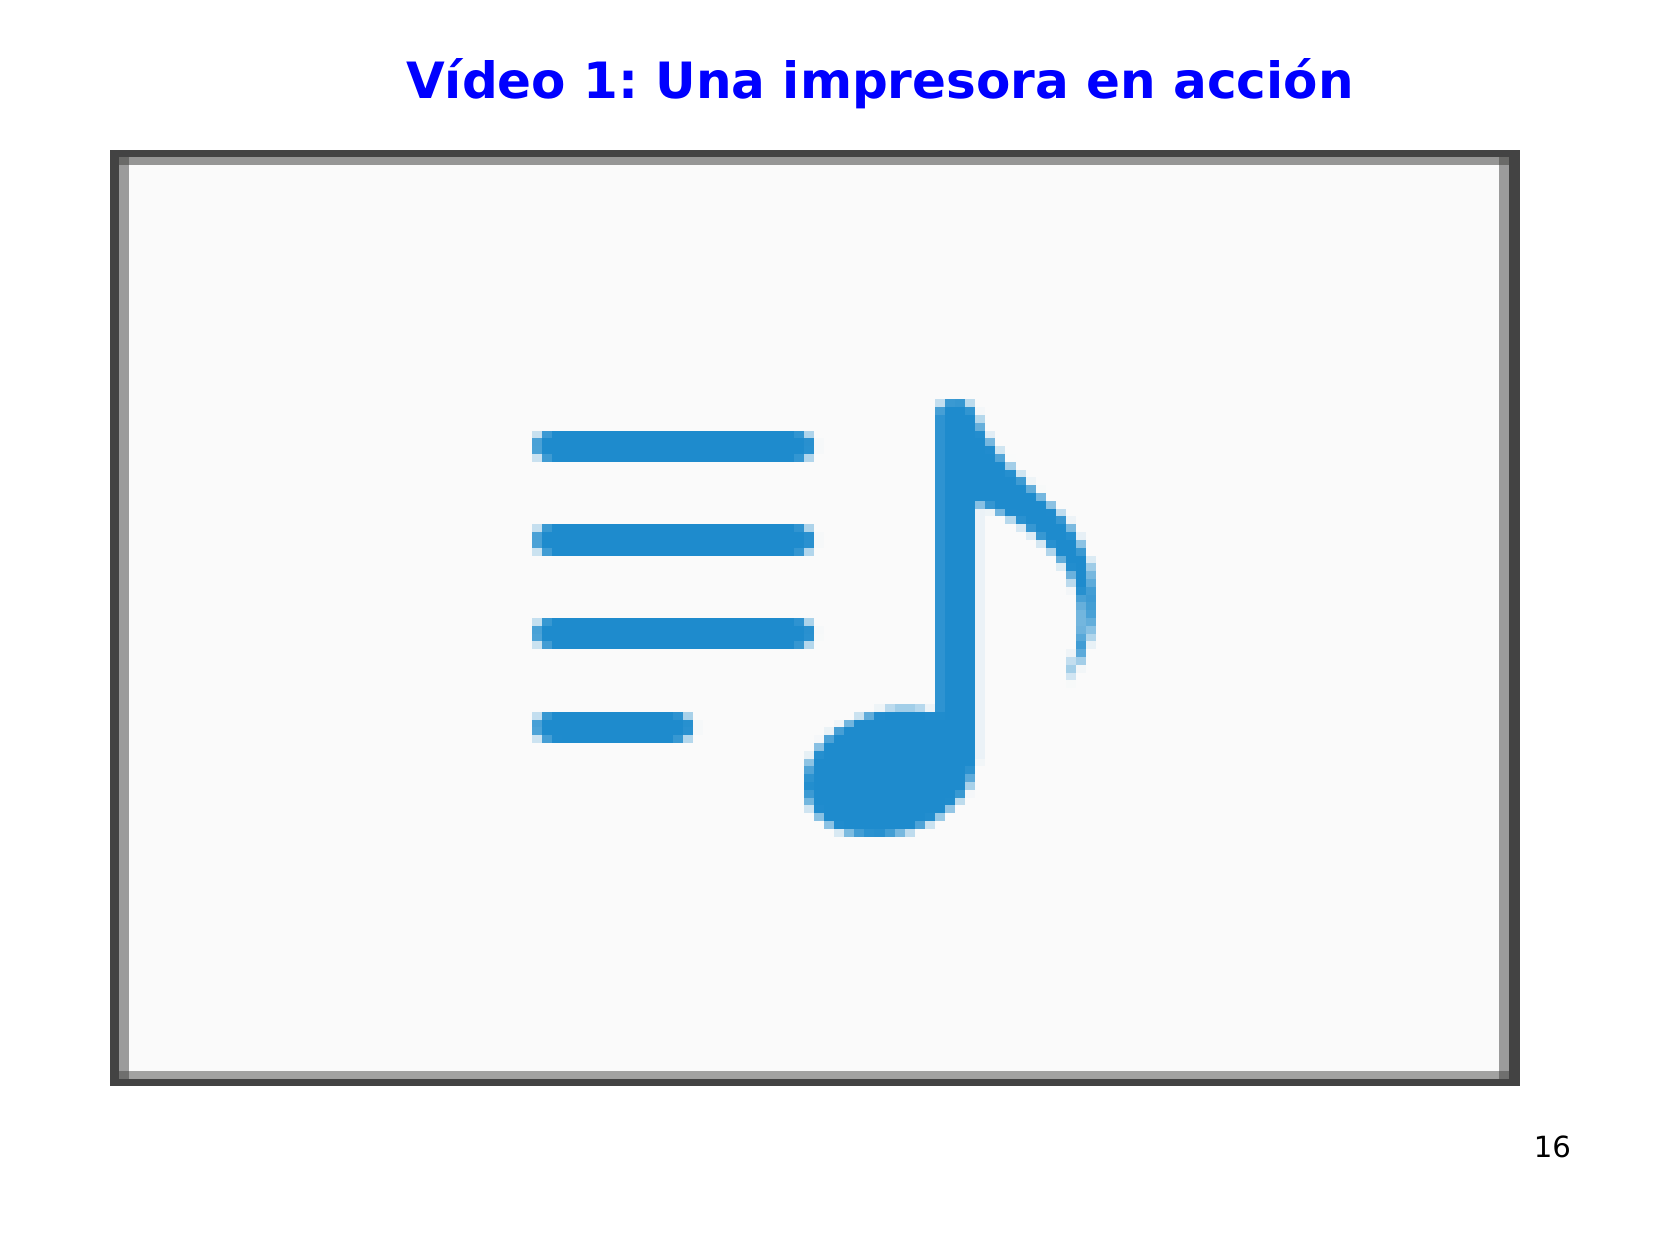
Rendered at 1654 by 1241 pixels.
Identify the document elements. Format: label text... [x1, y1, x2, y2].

text_box Vídeo 1: Una impresora en acción [391, 44, 1370, 118]
text_box [108, 149, 1521, 1087]
